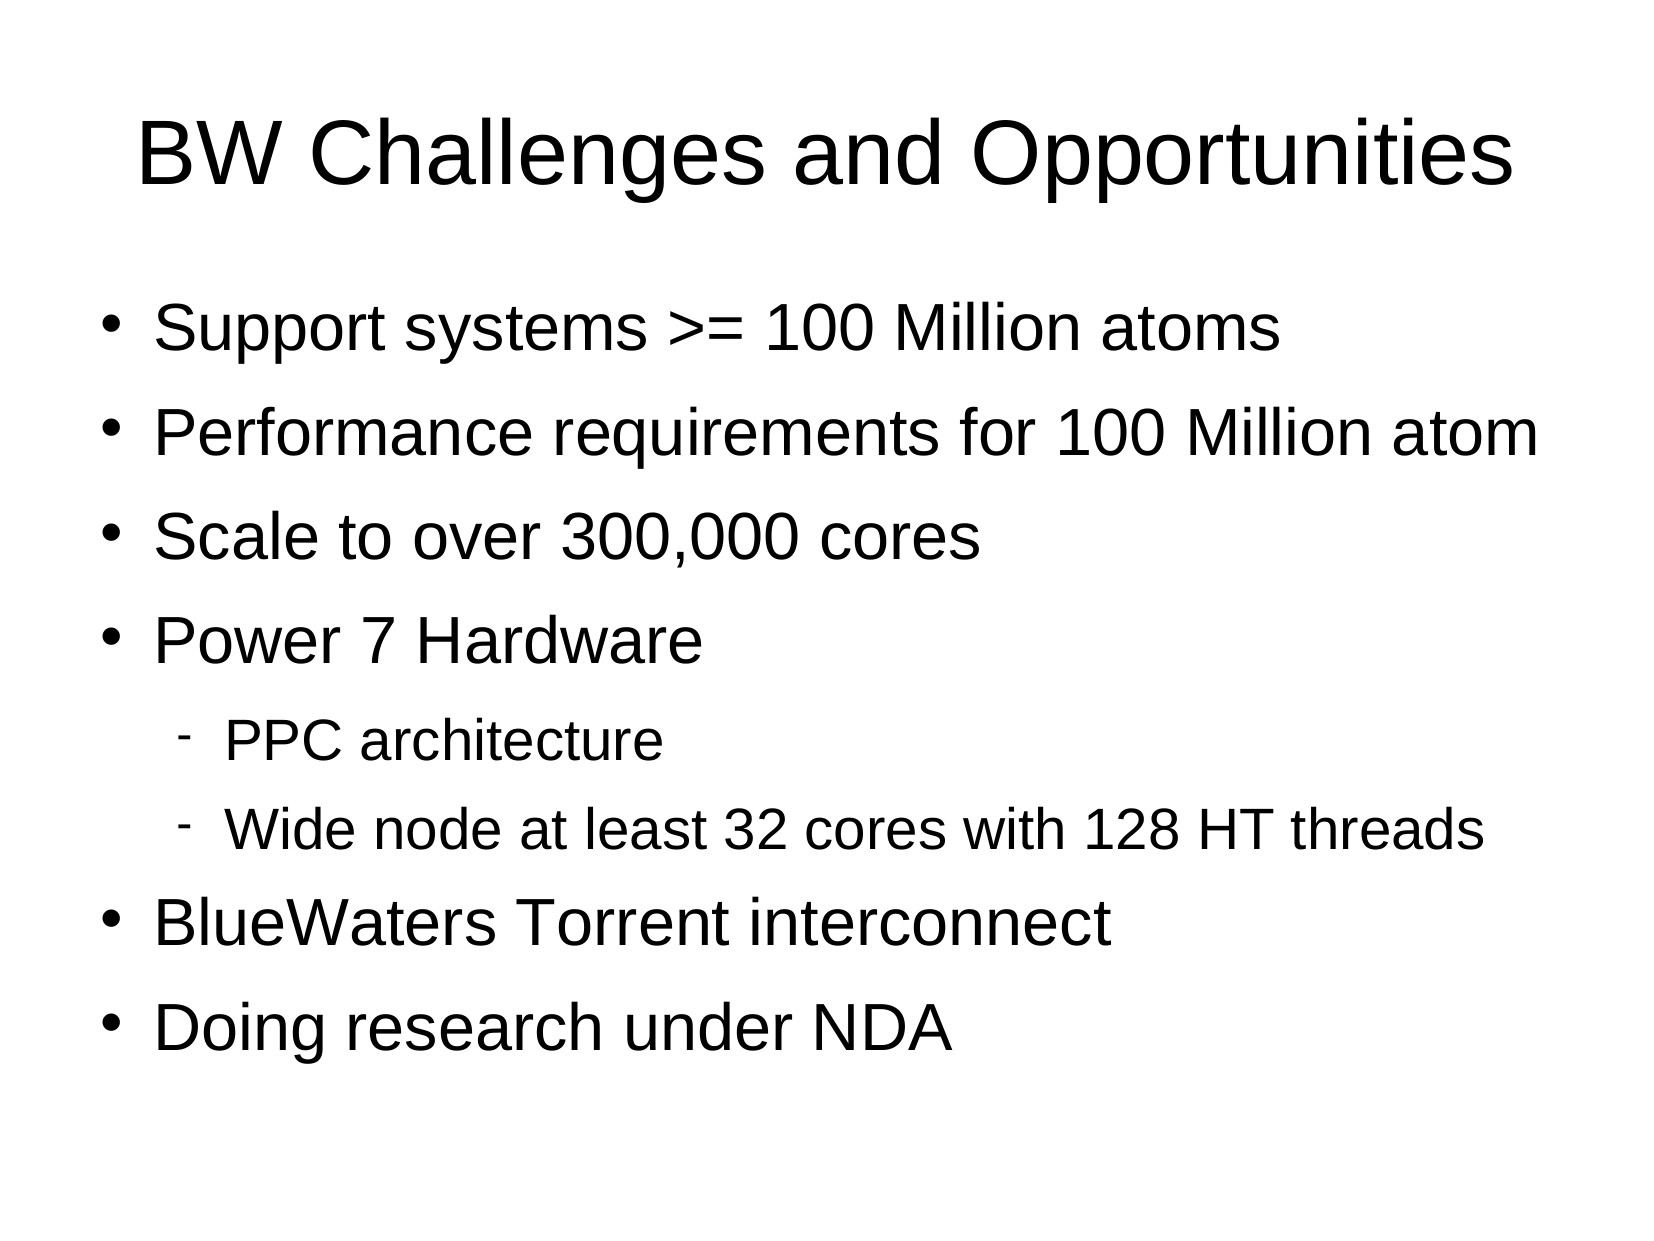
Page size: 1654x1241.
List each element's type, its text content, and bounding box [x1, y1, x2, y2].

title BW Challenges and Opportunities [82, 49, 1571, 257]
list Support systems >= 100 Million atoms Performance requirements for 100 Million atom Scale to over 300,000 cores Power 7 Hardware PPC architecture Wide node at least 32 cores with 128 HT threads BlueWaters Torrent interconnect Doing research under NDA [82, 290, 1571, 1109]
